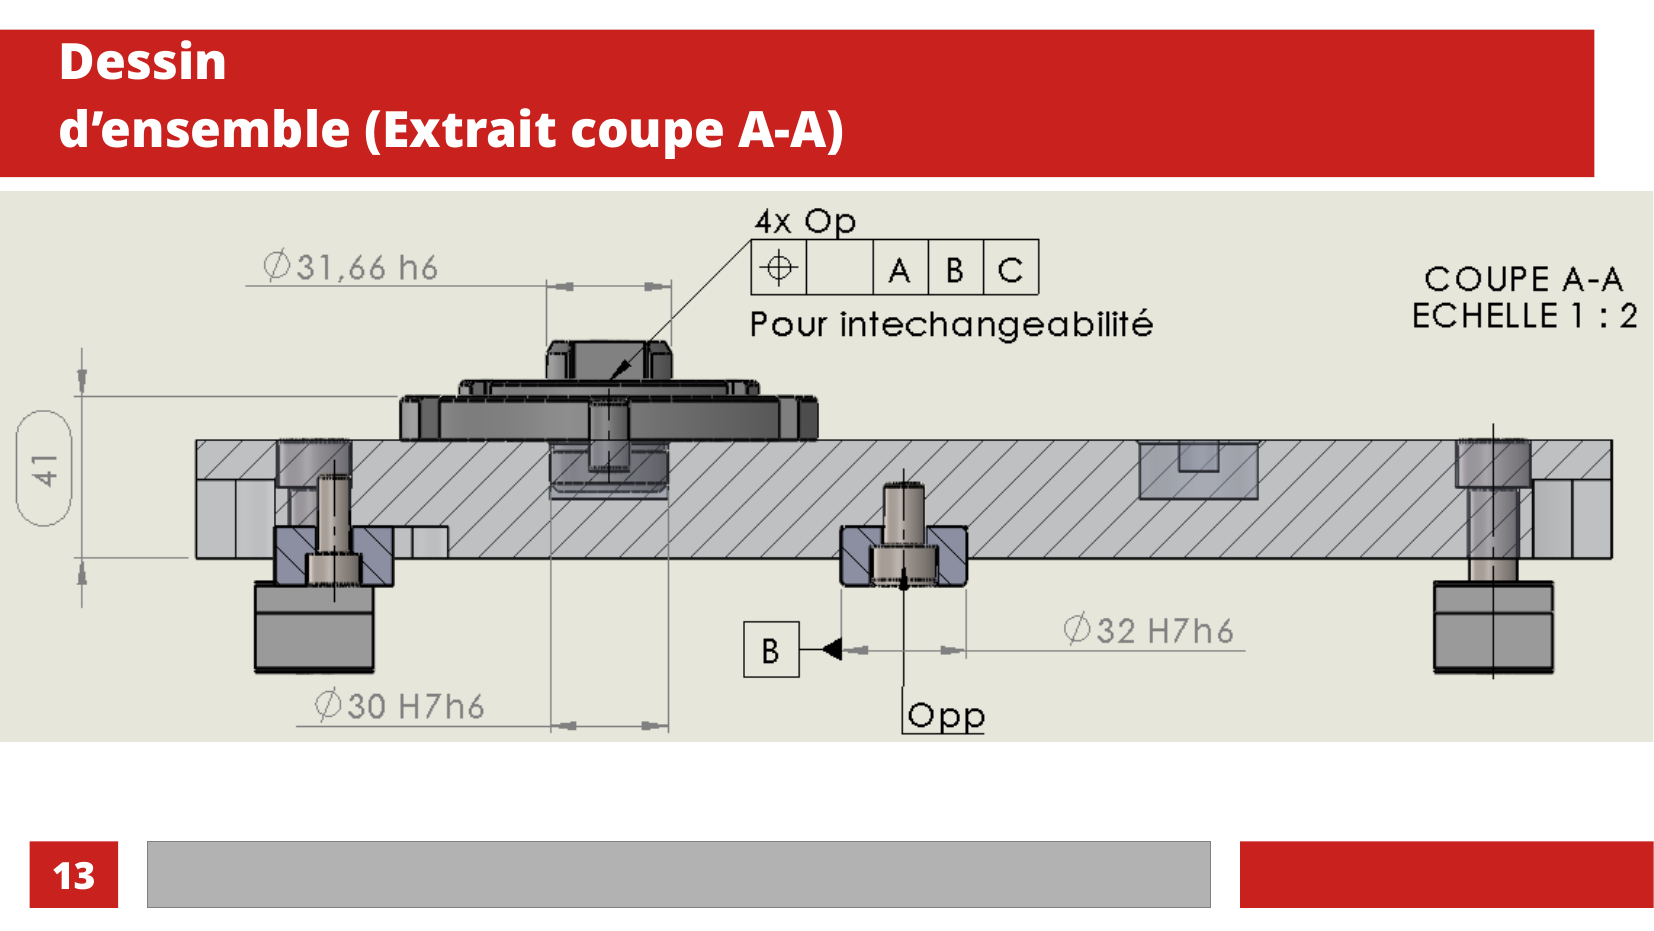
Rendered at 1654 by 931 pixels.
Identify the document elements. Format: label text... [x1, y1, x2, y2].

title Dessin d’ensemble (Extrait coupe A-A) [59, 44, 1595, 163]
picture [0, 191, 1654, 743]
